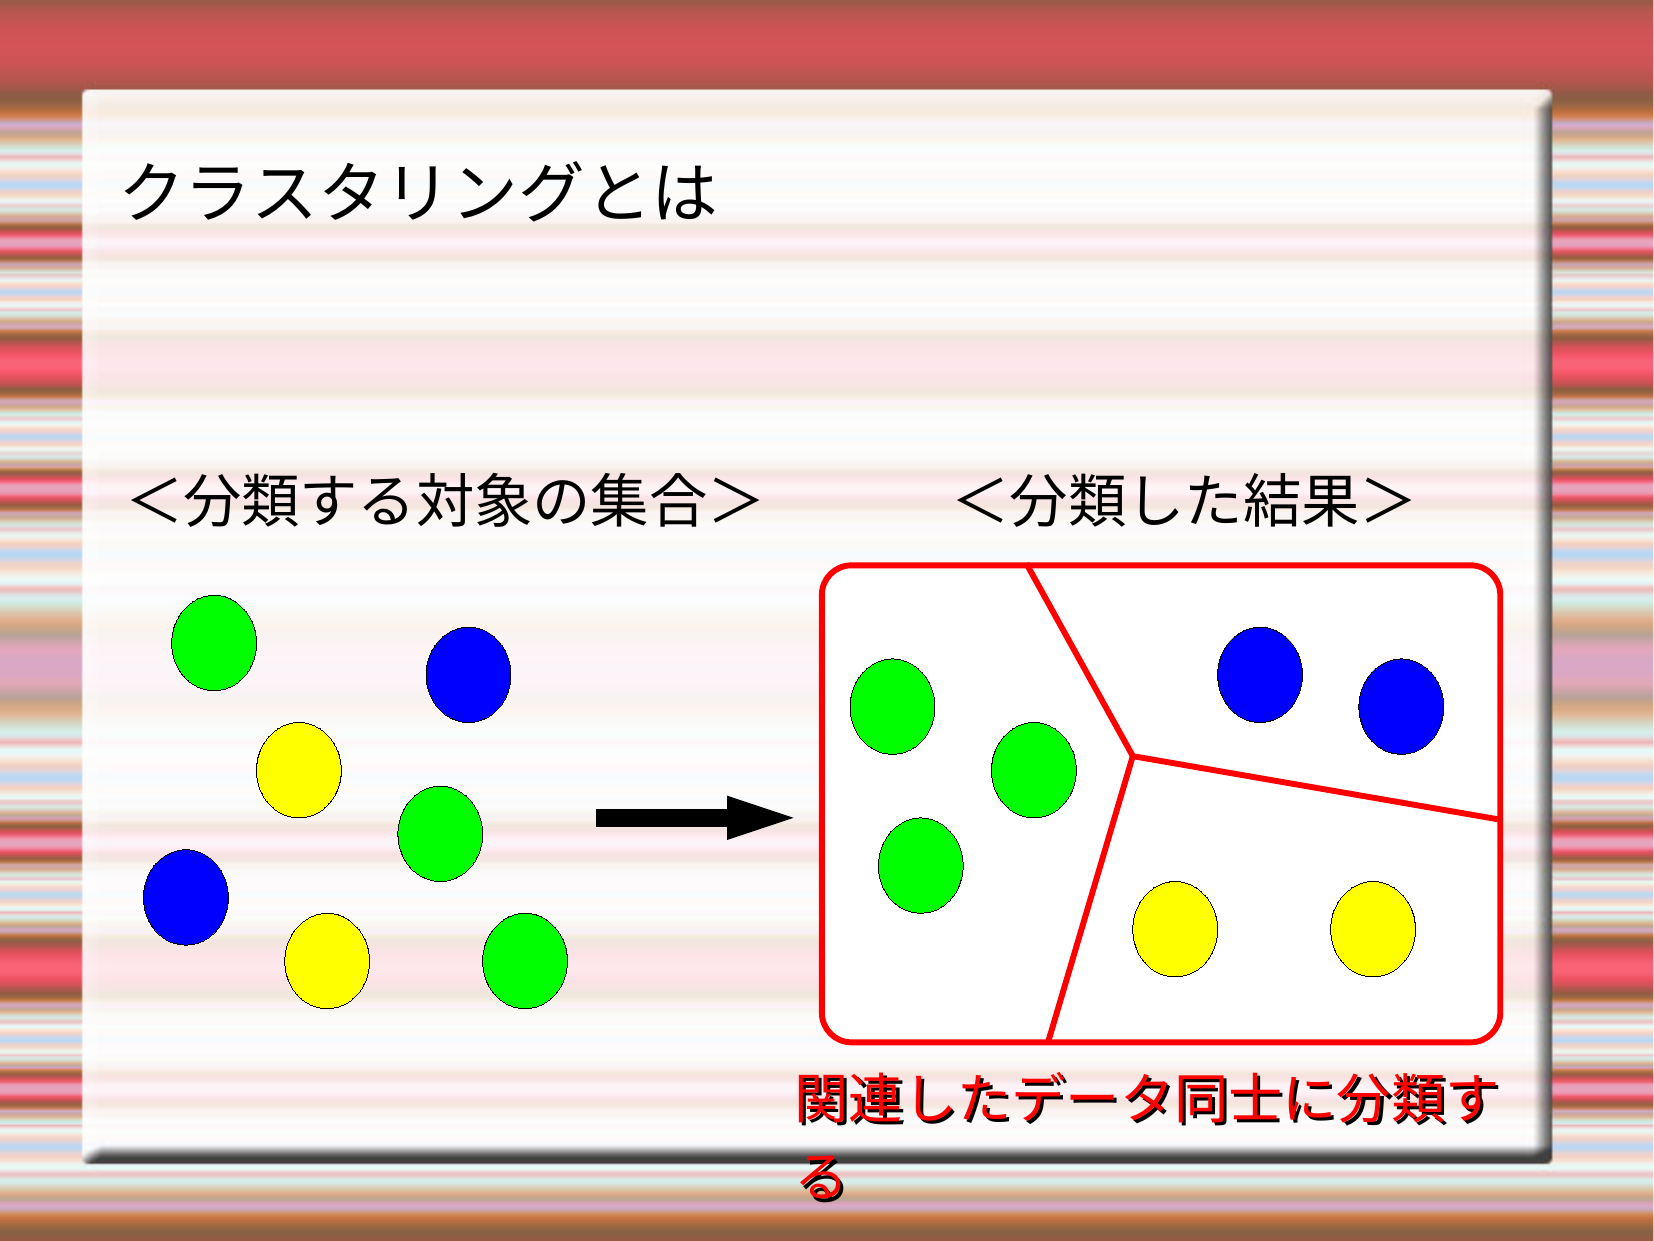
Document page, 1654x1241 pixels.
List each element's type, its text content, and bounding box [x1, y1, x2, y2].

text_box [397, 786, 483, 882]
text_box [171, 595, 257, 691]
text_box [821, 565, 1129, 1043]
text_box [426, 627, 511, 723]
text_box 関連したデータ同士に分類する [794, 1055, 1513, 1123]
text_box [143, 849, 229, 946]
text_box [284, 913, 370, 1009]
picture [0, 0, 1654, 1241]
text_box ＜分類した結果＞ [951, 412, 1400, 485]
text_box [256, 722, 342, 818]
text_box [1032, 565, 1501, 816]
text_box クラスタリングとは [118, 139, 945, 207]
text_box [482, 913, 568, 1009]
text_box ＜分類する対象の集合＞ [125, 412, 751, 485]
text_box [1052, 760, 1501, 1043]
